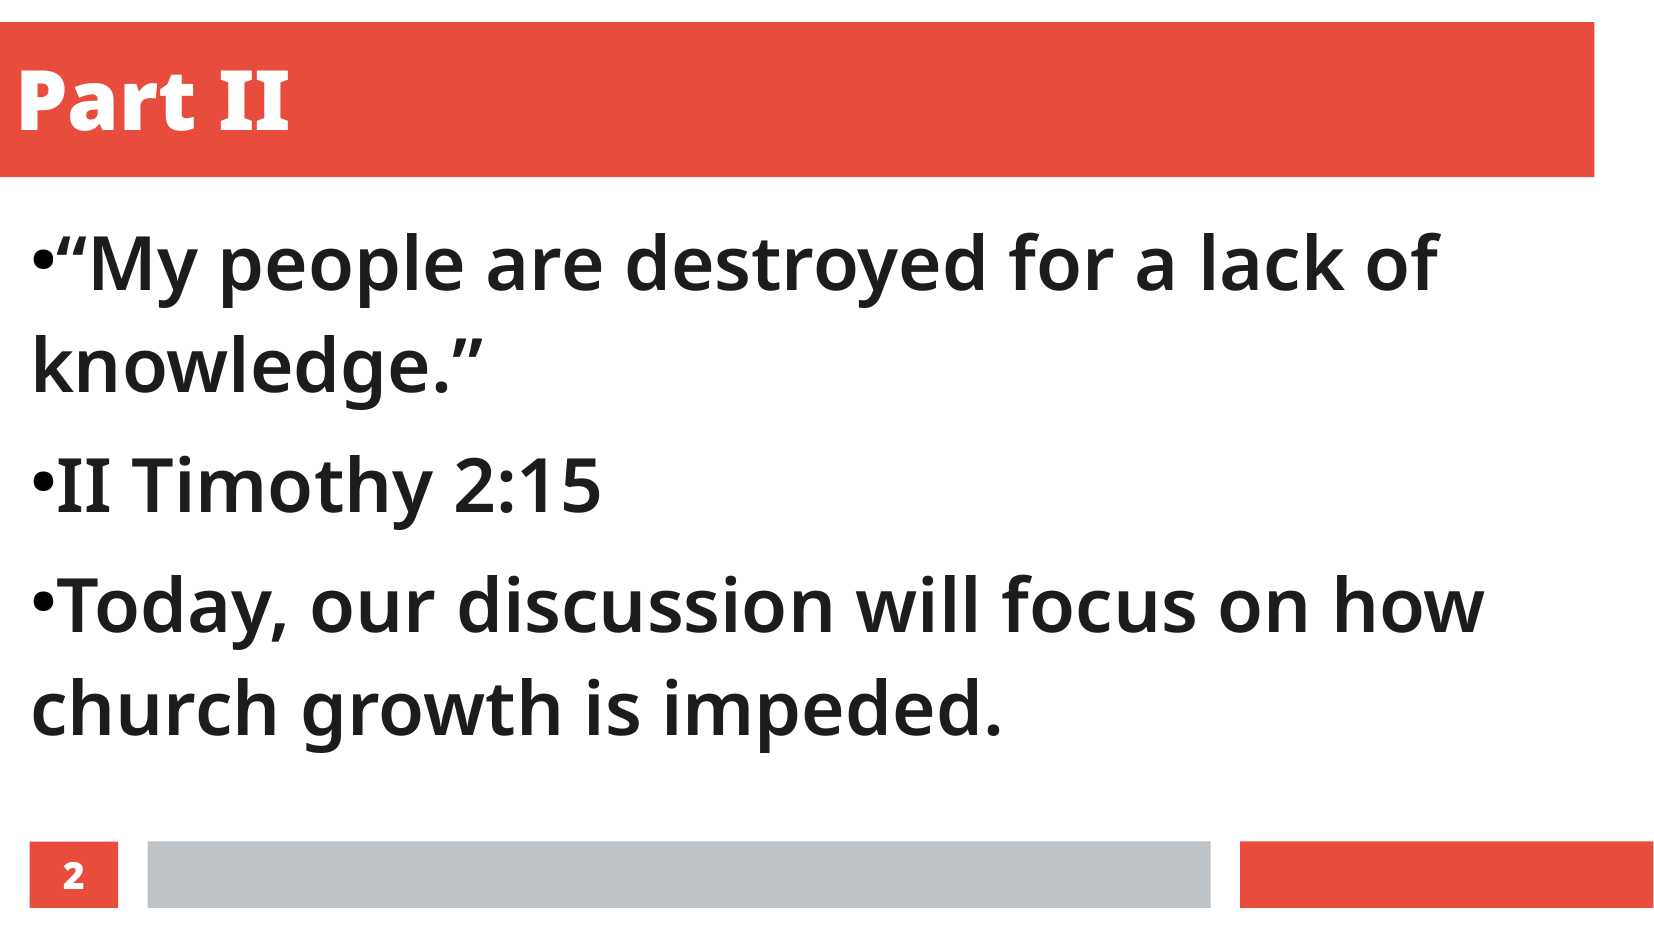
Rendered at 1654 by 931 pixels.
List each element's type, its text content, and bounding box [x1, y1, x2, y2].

list “My people are destroyed for a lack of knowledge.” II Timothy 2:15 Today, our discussion will focus on how church growth is impeded. [30, 210, 1636, 820]
title HINDRANCES TO CHURCH GROWTH-Part II [15, 44, 1595, 156]
